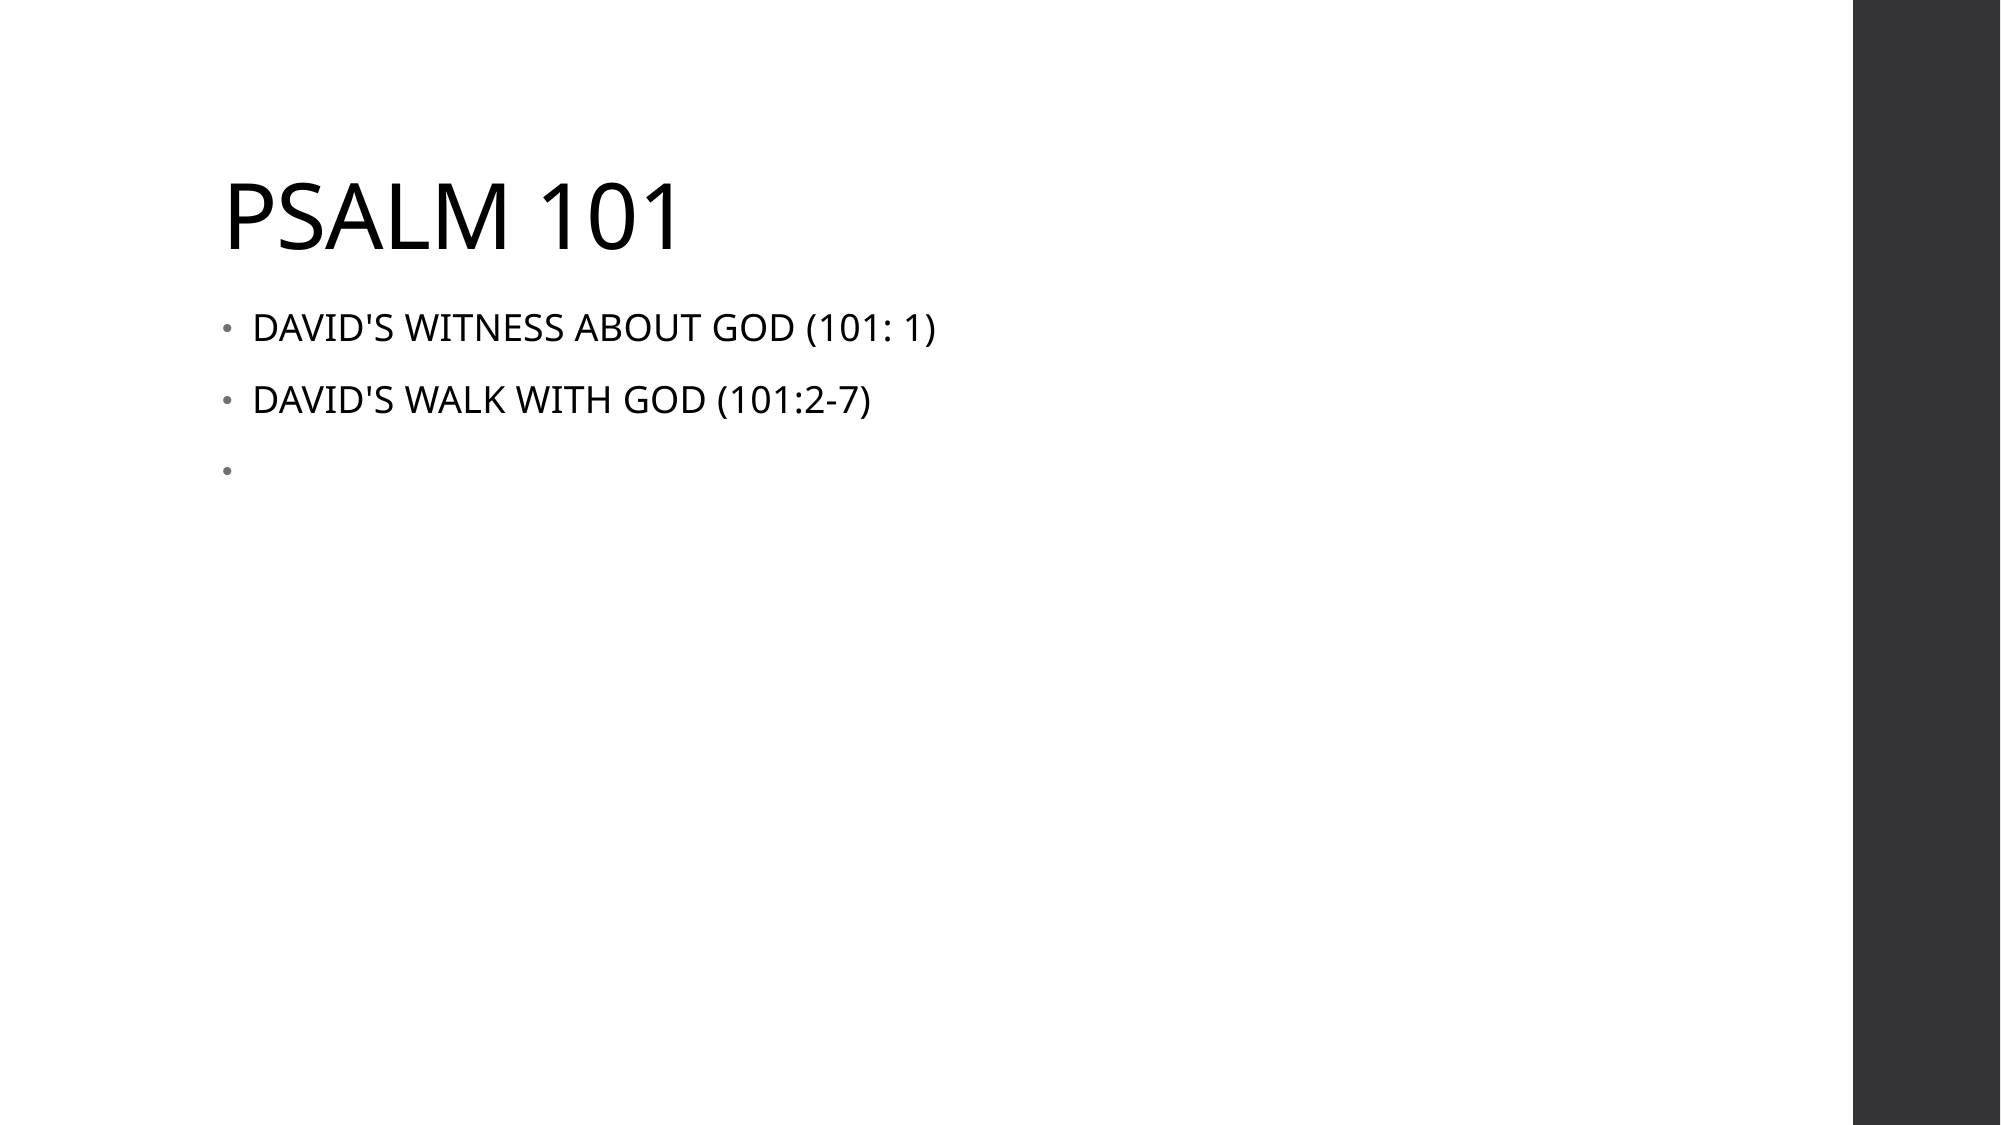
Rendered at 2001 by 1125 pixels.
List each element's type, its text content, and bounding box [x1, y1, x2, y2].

list DAVID'S WITNESS ABOUT GOD (101: 1) DAVID'S WALK WITH GOD (101:2-7) [206, 299, 1617, 1014]
title PSALM 101 [206, 60, 1797, 278]
